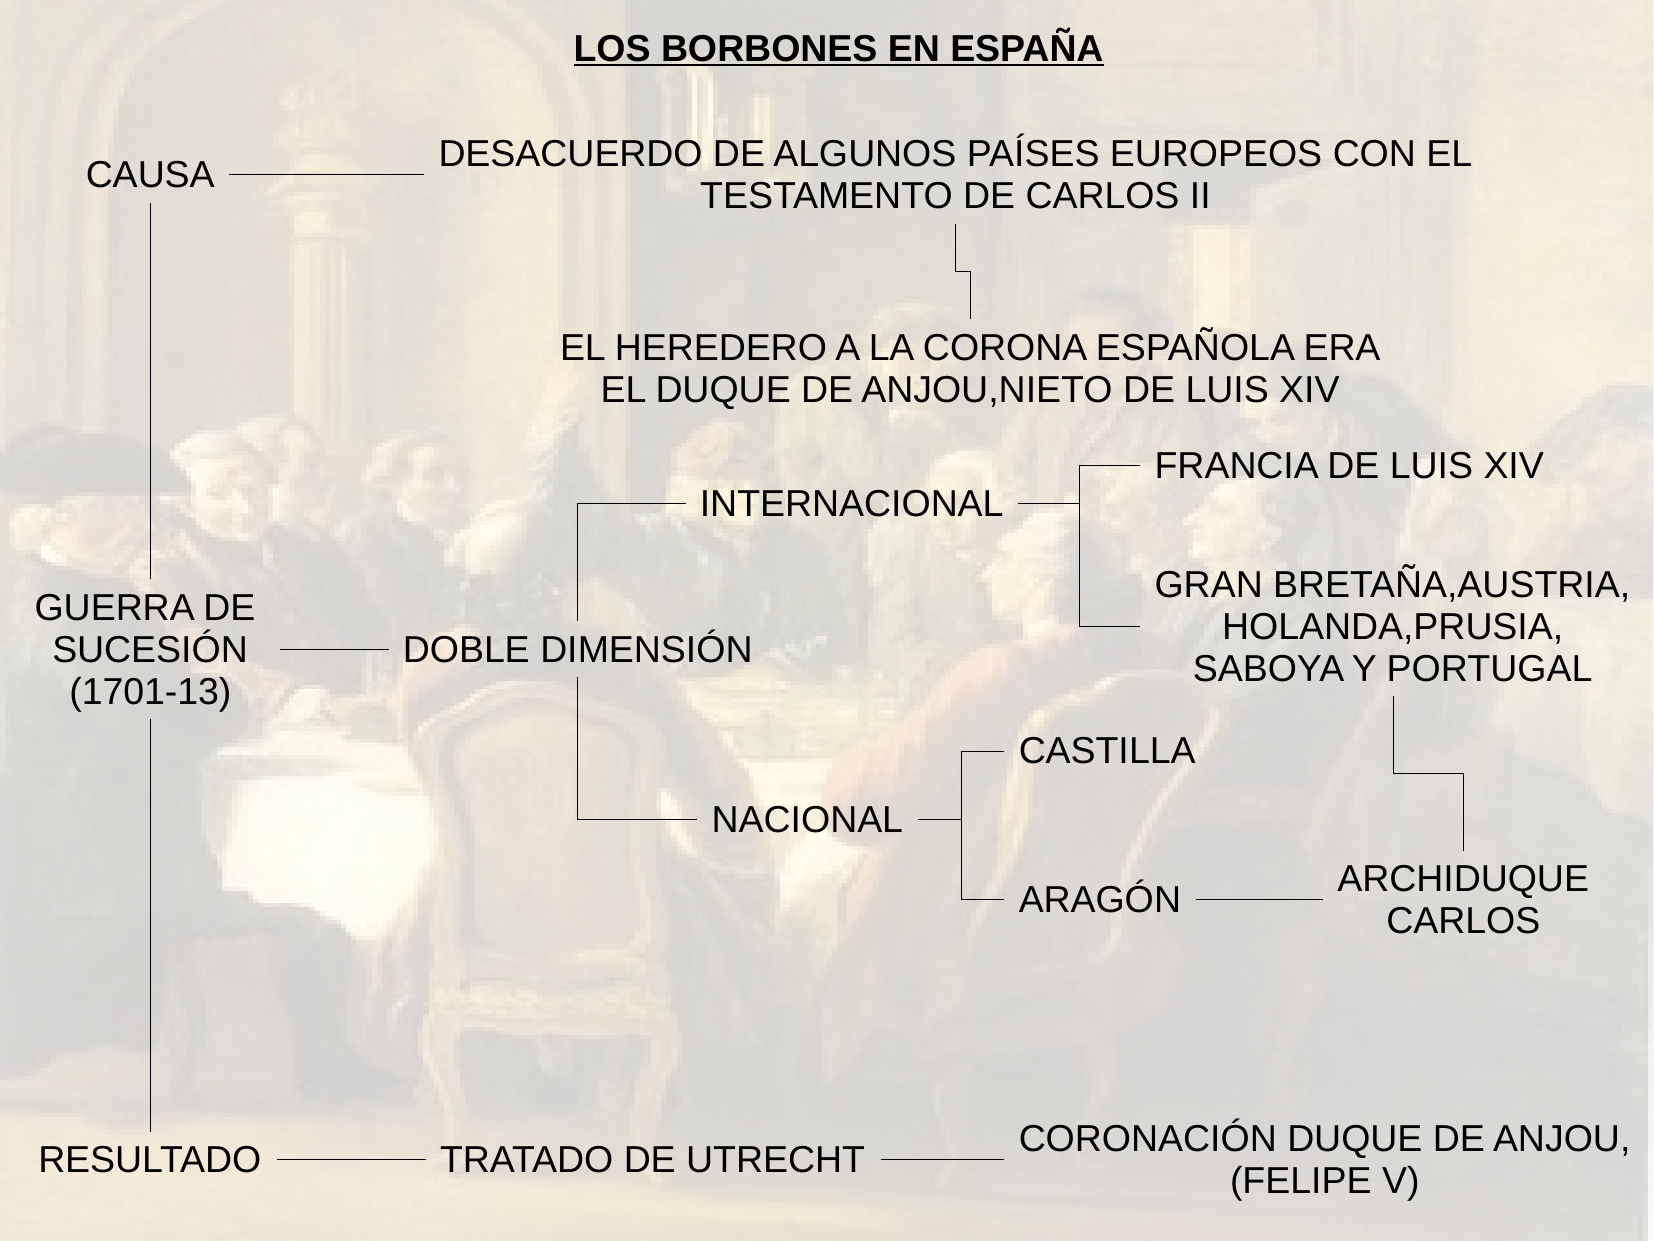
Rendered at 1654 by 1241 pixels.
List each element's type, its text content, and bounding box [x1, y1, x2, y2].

text_box RESULTADO [23, 1131, 278, 1189]
text_box FRANCIA DE LUIS XIV [1139, 437, 1560, 494]
text_box EL HEREDERO A LA CORONA ESPAÑOLA ERA EL DUQUE DE ANJOU,NIETO DE LUIS XIV [545, 318, 1396, 418]
text_box ARAGÓN [1003, 871, 1197, 929]
text_box DESACUERDO DE ALGUNOS PAÍSES EUROPEOS CON EL TESTAMENTO DE CARLOS II [423, 125, 1489, 225]
text_box CASTILLA [1003, 722, 1211, 780]
text_box DOBLE DIMENSIÓN [388, 620, 768, 678]
text_box TRATADO DE UTRECHT [425, 1131, 882, 1189]
text_box GRAN BRETAÑA,AUSTRIA, HOLANDA,PRUSIA, SABOYA Y PORTUGAL [1139, 555, 1647, 697]
text_box LOS BORBONES EN ESPAÑA [558, 20, 1117, 79]
text_box INTERNACIONAL [685, 474, 1019, 532]
text_box ARCHIDUQUE CARLOS [1322, 850, 1605, 950]
text_box CORONACIÓN DUQUE DE ANJOU, (FELIPE V) [1003, 1110, 1647, 1210]
text_box GUERRA DE SUCESIÓN (1701-13) [19, 578, 281, 720]
text_box NACIONAL [696, 791, 919, 849]
text_box CAUSA [70, 146, 230, 204]
picture [0, 0, 1654, 1241]
